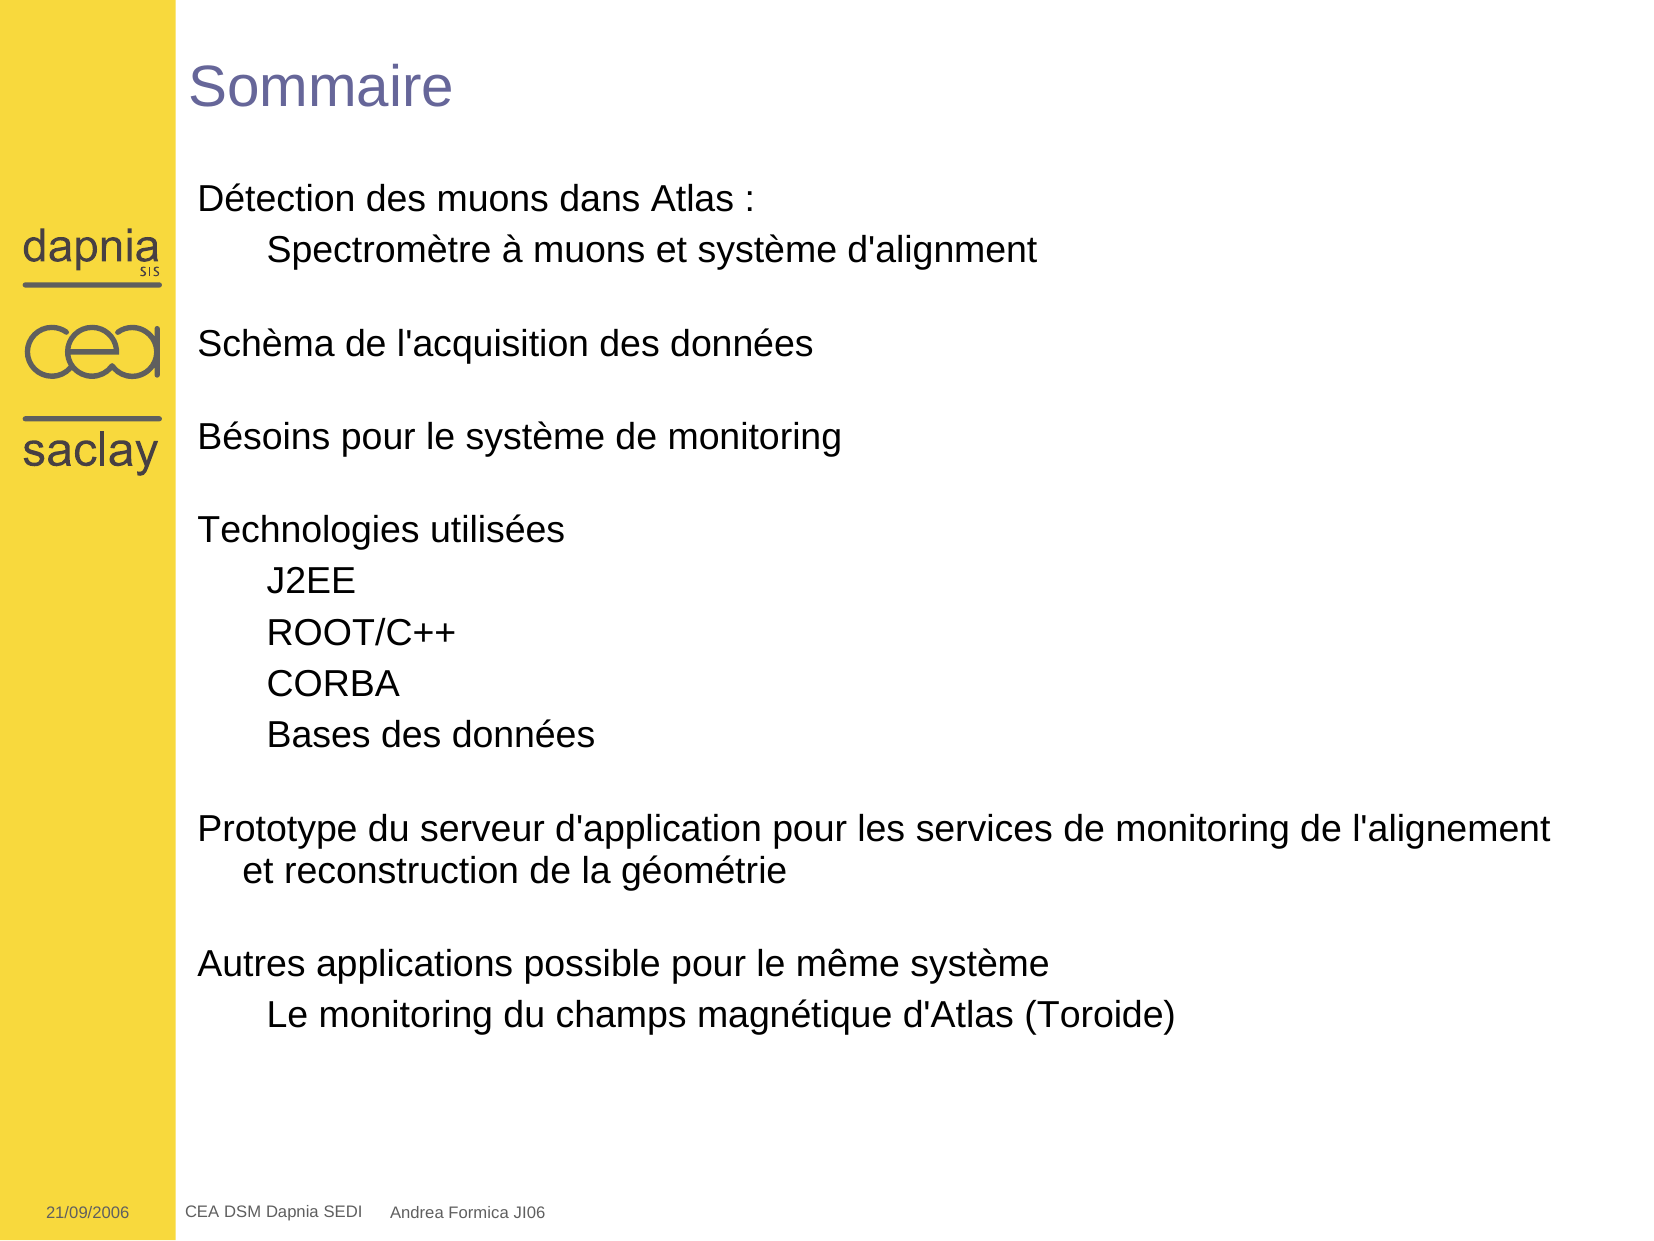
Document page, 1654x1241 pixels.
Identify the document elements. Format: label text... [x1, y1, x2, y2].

list Détection des muons dans Atlas : Spectromètre à muons et système d'alignment Schèma de l'acquisition des données Bésoins pour le système de monitoring Technologies utilisées J2EE ROOT/C++ CORBA Bases des données Prototype du serveur d'application pour les services de monitoring de l'alignement et reconstruction de la géométrie Autres applications possible pour le même système Le monitoring du champs magnétique d'Atlas (Toroide) [188, 177, 1571, 1036]
title Sommaire [188, 10, 1654, 162]
